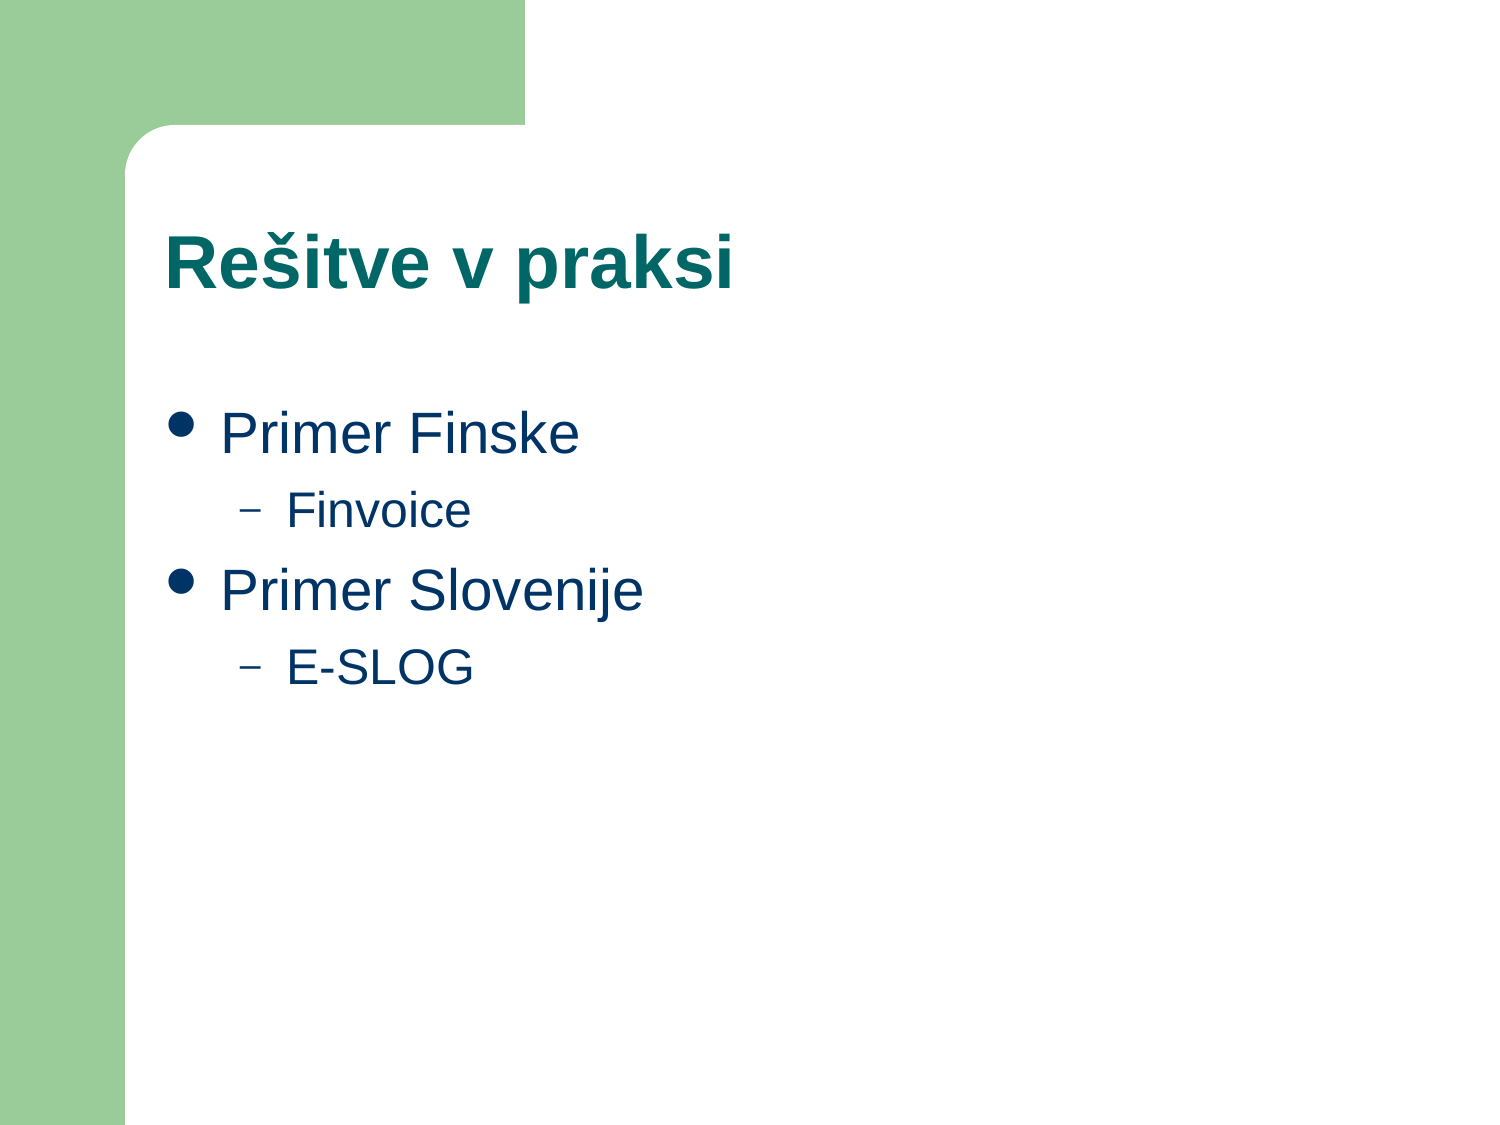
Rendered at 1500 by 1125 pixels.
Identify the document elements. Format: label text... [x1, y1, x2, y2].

title Rešitve v praksi [149, 124, 1463, 313]
list Primer Finske Finvoice Primer Slovenije E-SLOG [149, 387, 1463, 1000]
